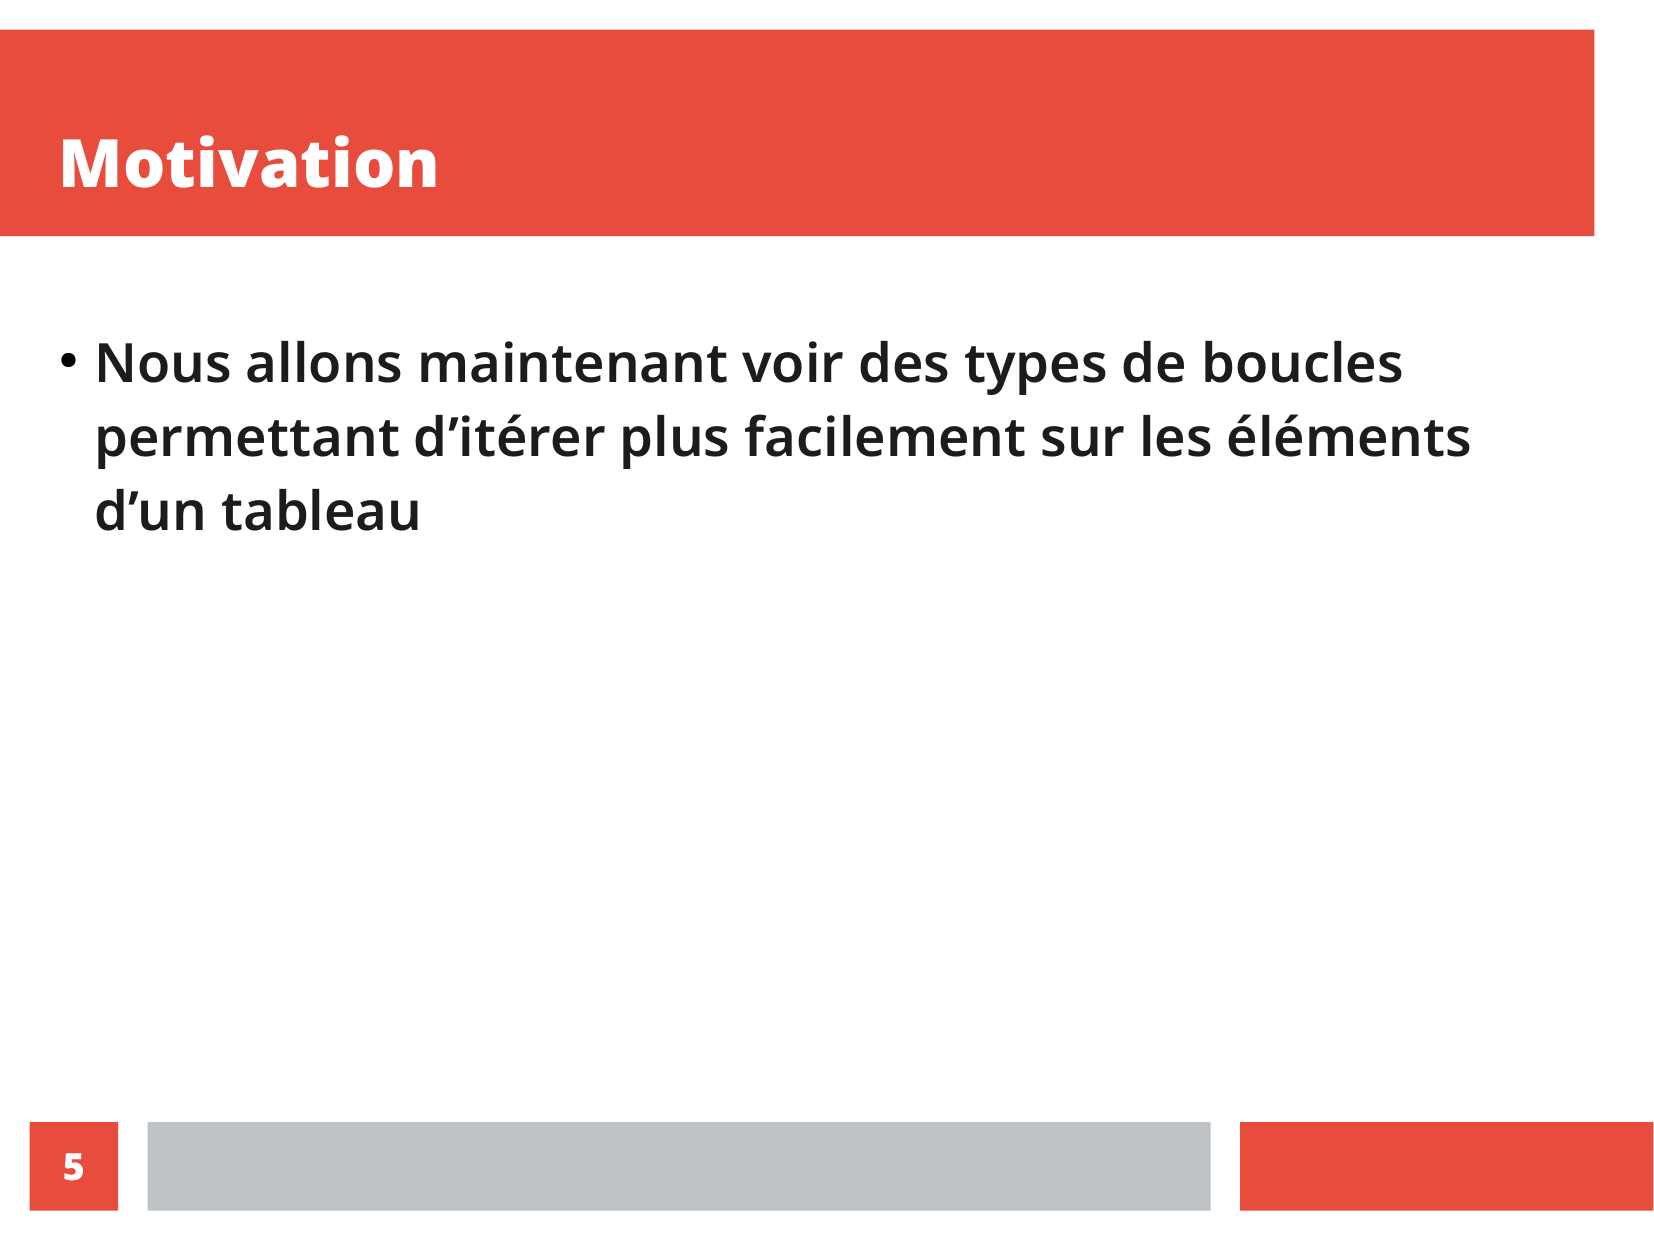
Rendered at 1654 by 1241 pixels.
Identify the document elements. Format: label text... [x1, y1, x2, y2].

list Nous allons maintenant voir des types de boucles permettant d’itérer plus facilement sur les éléments d’un tableau [59, 324, 1565, 1093]
title Motivation [59, 59, 1595, 207]
